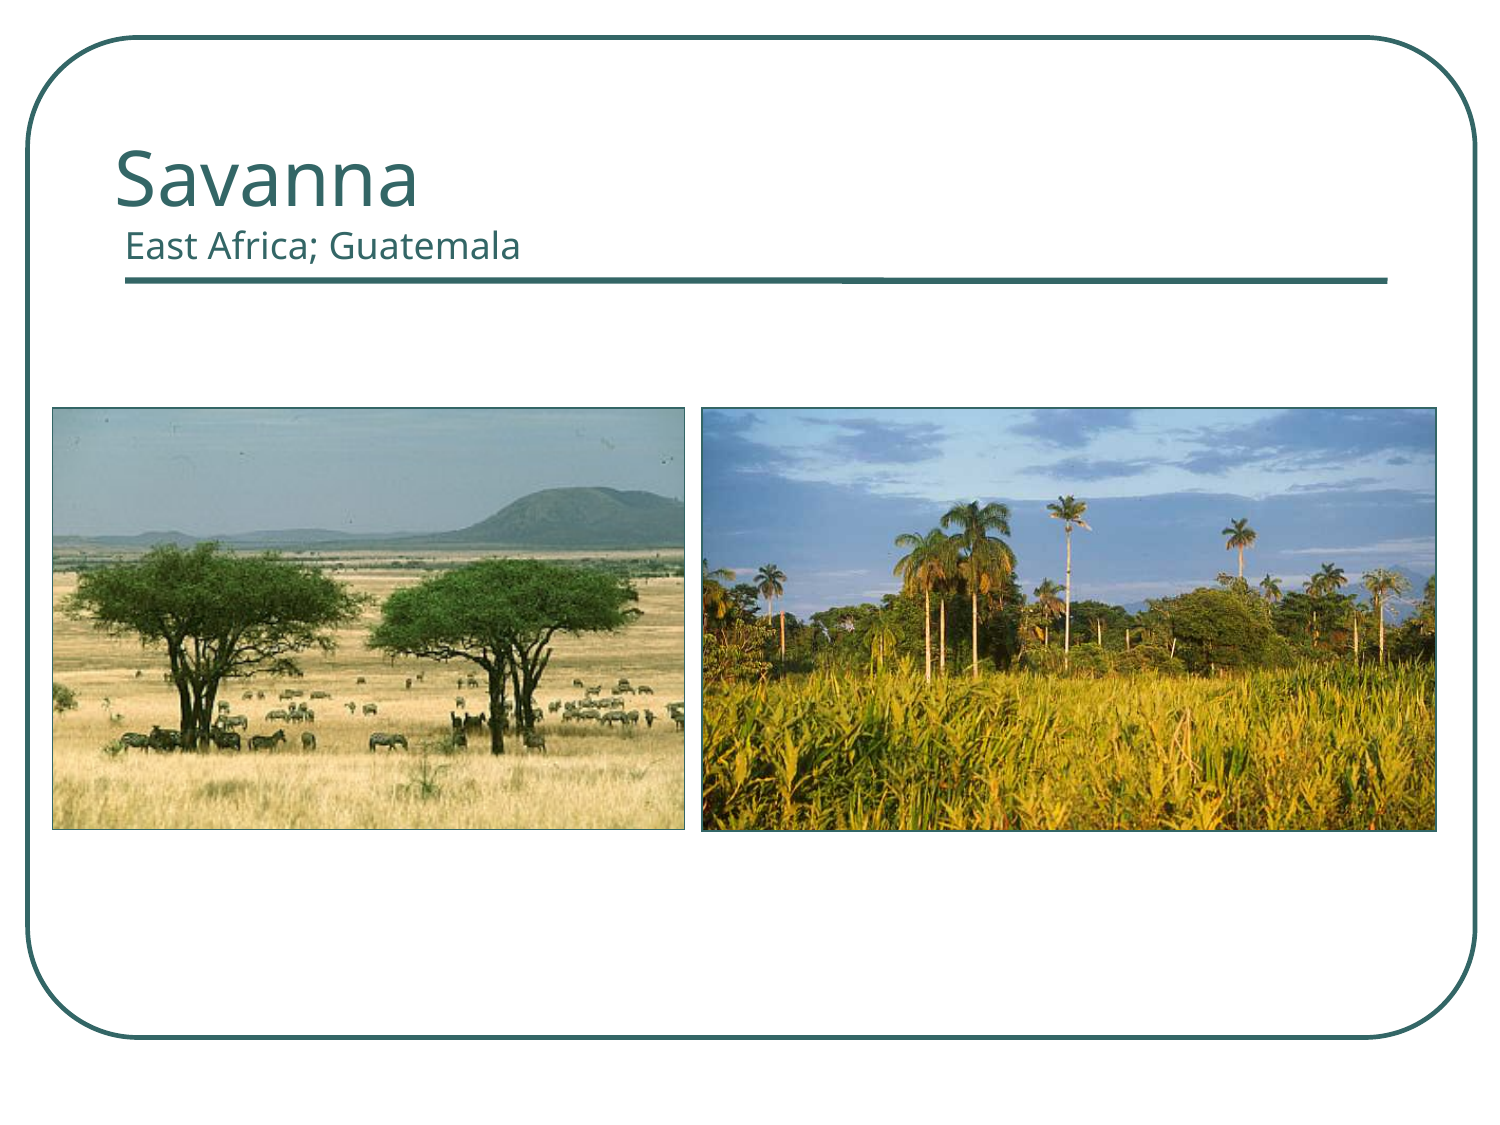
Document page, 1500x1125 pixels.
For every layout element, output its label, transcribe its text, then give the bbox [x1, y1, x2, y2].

title Savanna East Africa; Guatemala [100, 87, 1388, 275]
picture [702, 408, 1436, 831]
picture [53, 408, 684, 829]
